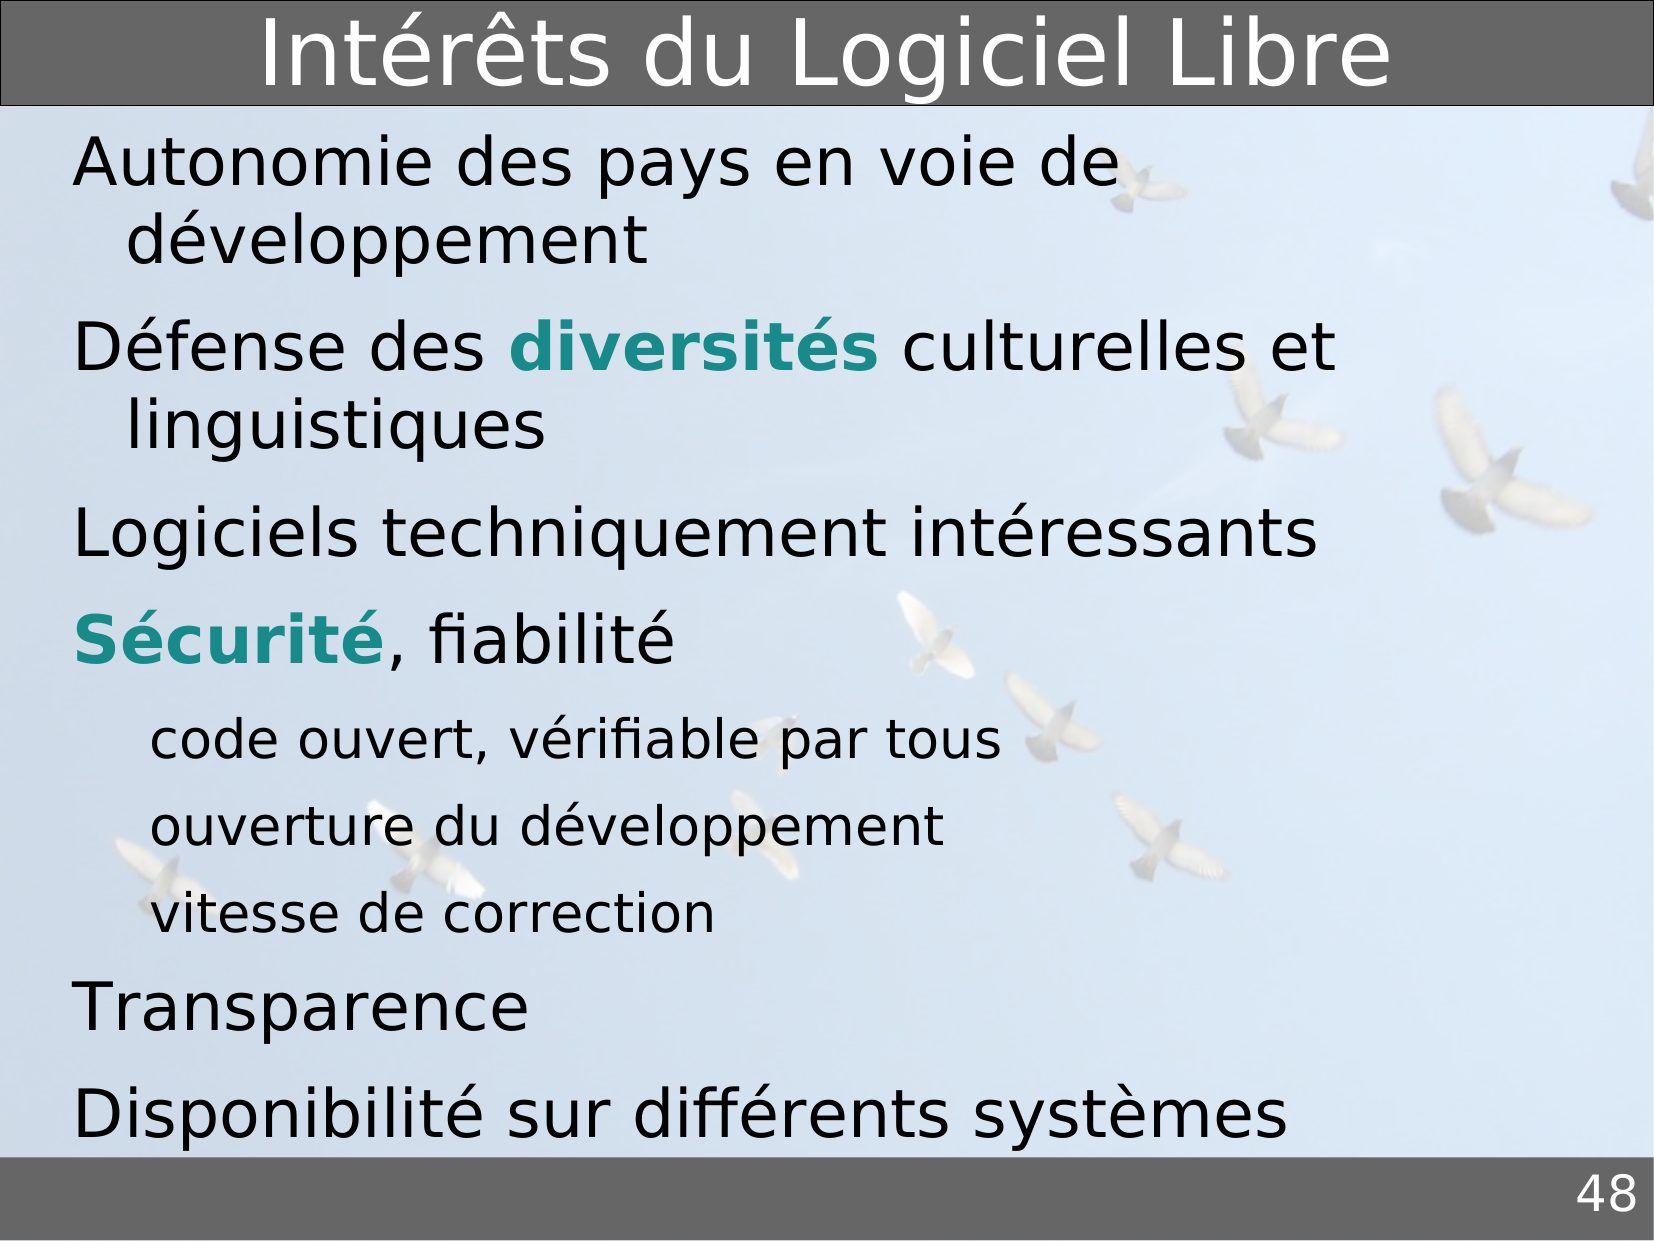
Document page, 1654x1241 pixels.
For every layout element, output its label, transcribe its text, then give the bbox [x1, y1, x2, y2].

title Intérêts du Logiciel Libre [0, 0, 1654, 107]
list Autonomie des pays en voie de développement Défense des diversités culturelles et linguistiques Logiciels techniquement intéressants Sécurité, fiabilité code ouvert, vérifiable par tous ouverture du développement vitesse de correction Transparence Disponibilité sur différents systèmes [54, 123, 1654, 1154]
